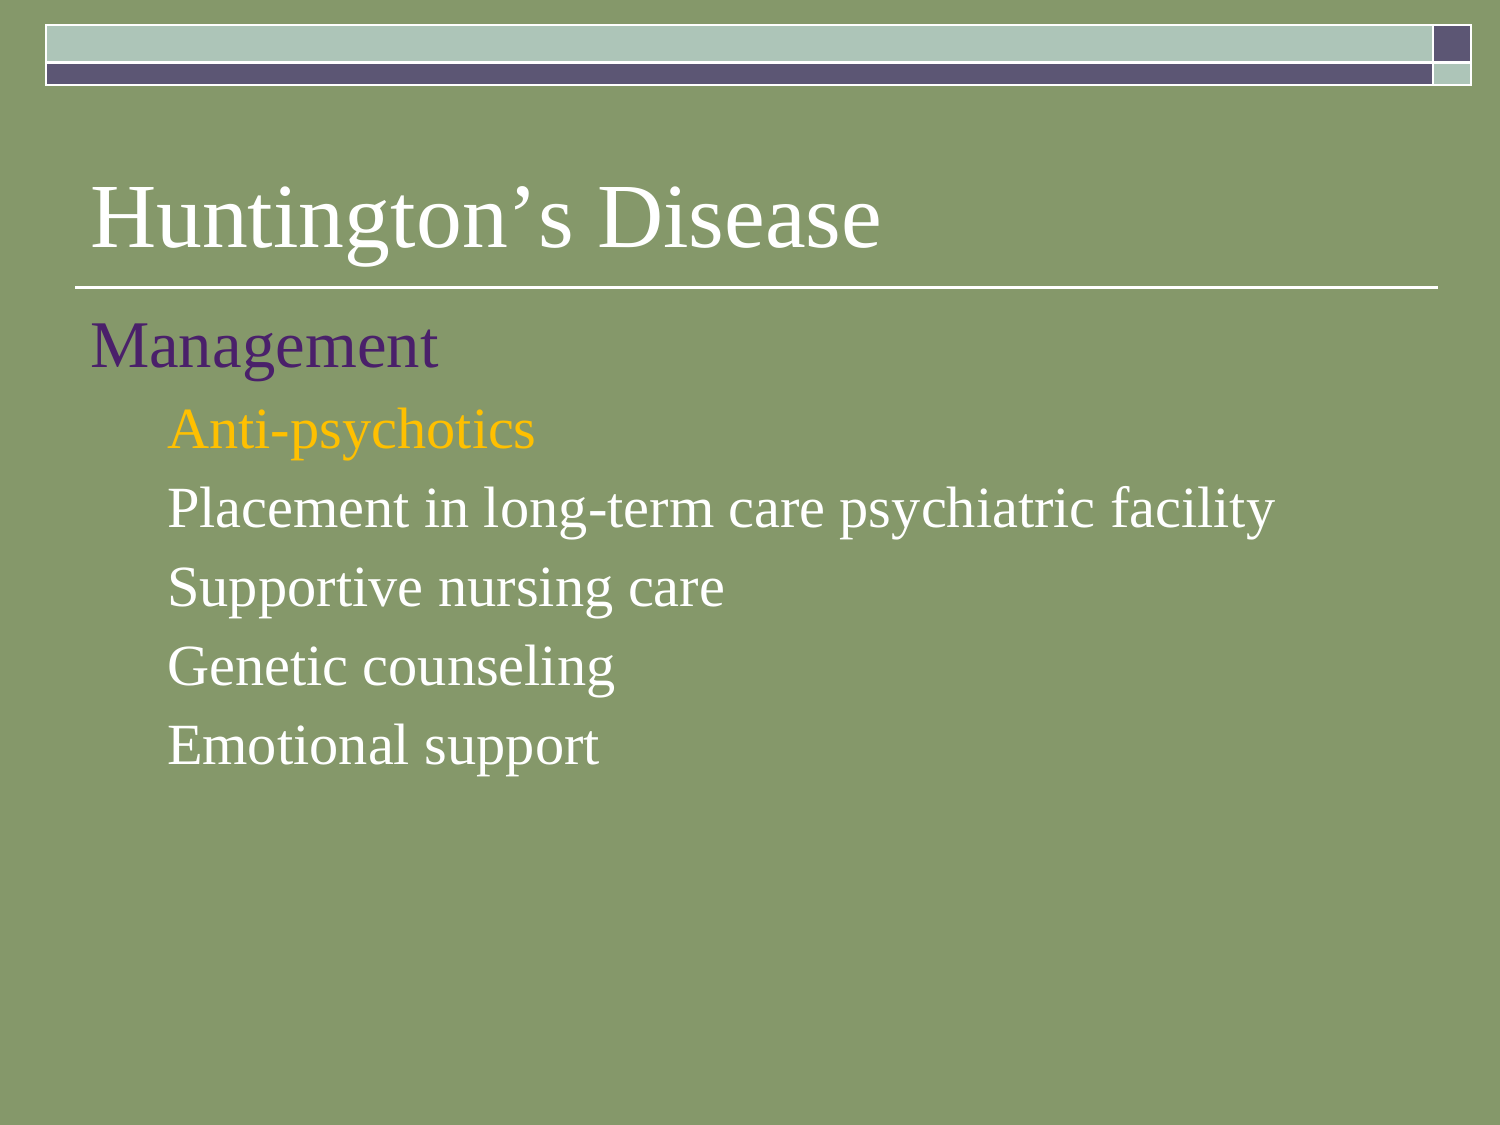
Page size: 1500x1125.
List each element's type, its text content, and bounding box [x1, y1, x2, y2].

title Huntington’s Disease [75, 87, 1426, 275]
list Management Anti-psychotics Placement in long-term care psychiatric facility Supportive nursing care Genetic counseling Emotional support [75, 299, 1426, 1006]
